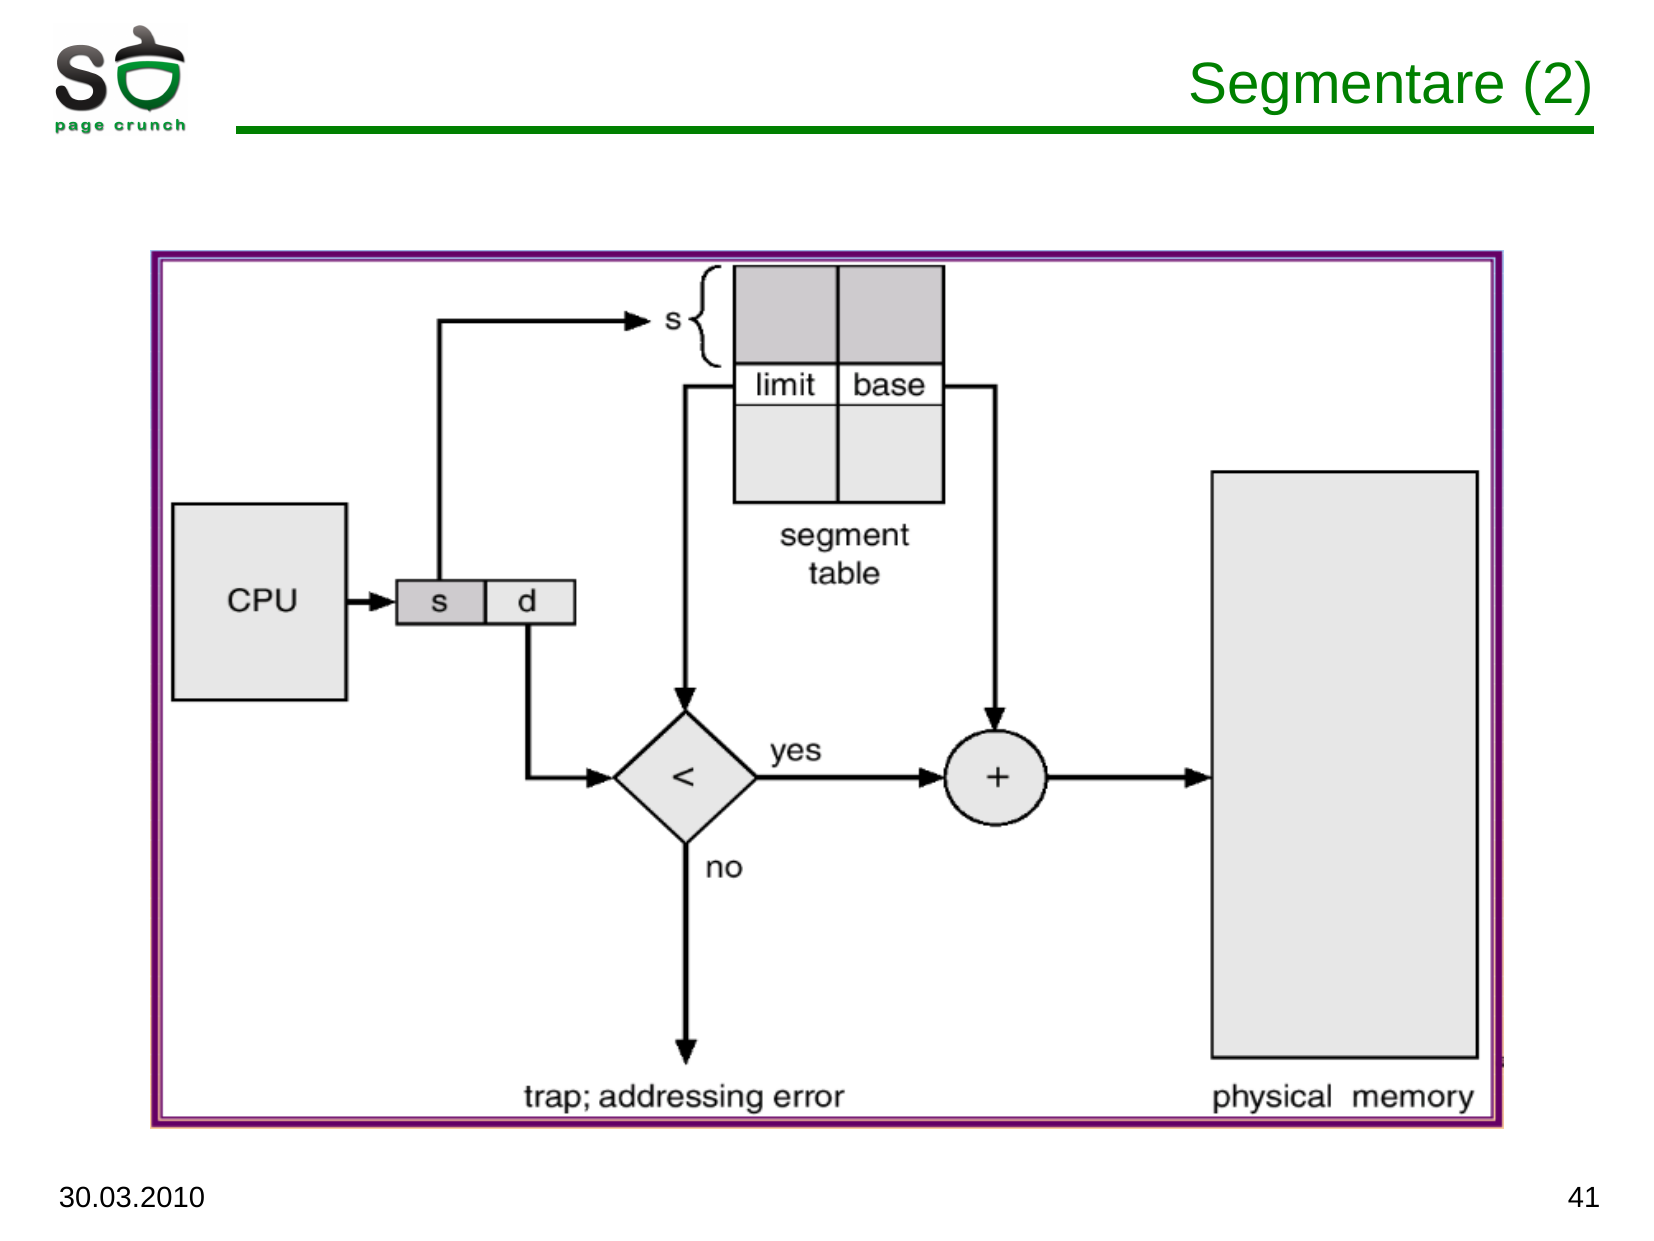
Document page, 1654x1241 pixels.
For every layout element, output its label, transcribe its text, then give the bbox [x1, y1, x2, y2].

title Segmentare (2) [236, 49, 1595, 119]
picture [53, 23, 188, 136]
picture [150, 250, 1504, 1129]
